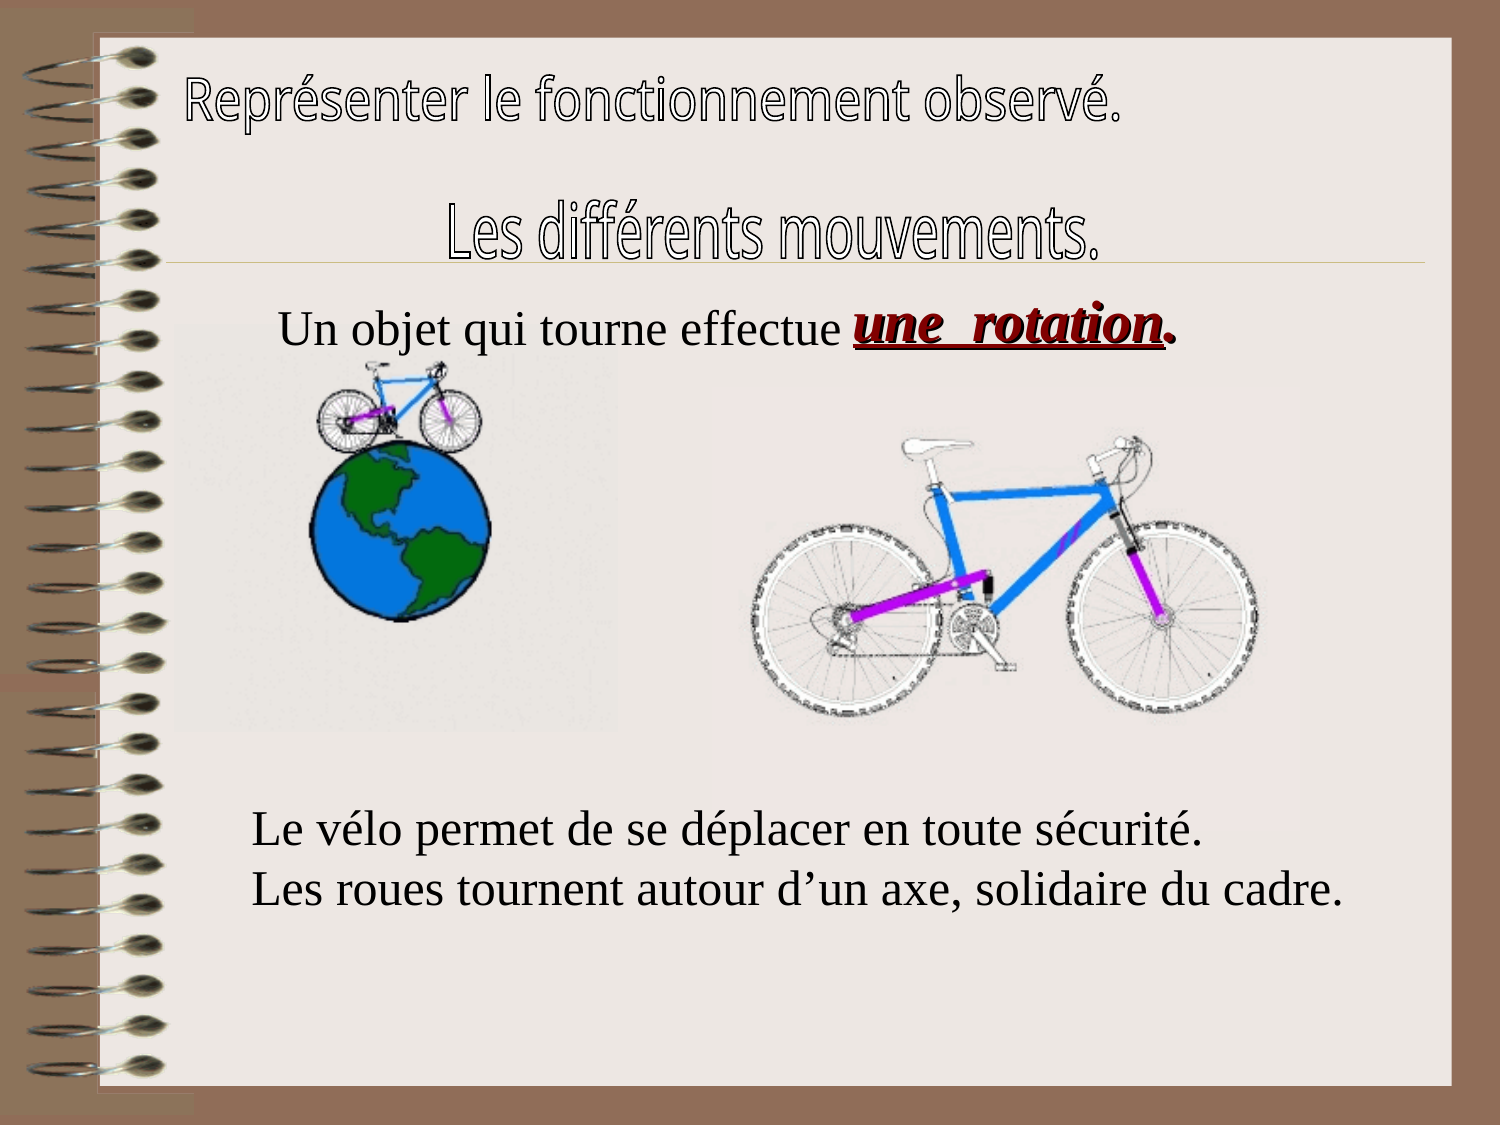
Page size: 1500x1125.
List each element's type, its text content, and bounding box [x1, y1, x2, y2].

text_box Les différents mouvements. [581, 200, 600, 259]
text_box Un objet qui tourne effectue [262, 287, 837, 363]
text_box Représenter le fonctionnement observé. [586, 87, 609, 121]
text_box Représenter le fonctionnement observé. [1039, 87, 1081, 121]
text_box Les différents mouvements. [502, 216, 522, 259]
text_box Les différents mouvements. [1045, 208, 1062, 259]
text_box Les différents mouvements. [885, 217, 911, 259]
text_box Représenter le fonctionnement observé. [375, 87, 399, 121]
text_box Représenter le fonctionnement observé. [1083, 87, 1107, 121]
text_box Représenter le fonctionnement observé. [957, 75, 981, 121]
text_box Représenter le fonctionnement observé. [836, 87, 859, 121]
text_box Les différents mouvements. [665, 216, 689, 259]
text_box Les différents mouvements. [826, 216, 852, 259]
text_box Représenter le fonctionnement observé. [422, 87, 446, 121]
text_box Les différents mouvements. [858, 217, 881, 259]
text_box Les différents mouvements. [647, 216, 664, 259]
picture [0, 8, 618, 1115]
text_box Les différents mouvements. [598, 200, 617, 259]
text_box Les différents mouvements. [474, 216, 498, 259]
text_box Représenter le fonctionnement observé. [732, 87, 755, 121]
text_box Représenter le fonctionnement observé. [554, 87, 580, 121]
text_box Les différents mouvements. [1018, 216, 1041, 259]
text_box Représenter le fonctionnement observé. [245, 87, 270, 135]
text_box Représenter le fonctionnement observé. [187, 78, 213, 121]
text_box Représenter le fonctionnement observé. [670, 87, 695, 121]
text_box une rotation. [837, 274, 1194, 431]
text_box Représenter le fonctionnement observé. [294, 87, 318, 121]
text_box Les différents mouvements. [450, 203, 471, 259]
text_box Les différents mouvements. [539, 200, 564, 259]
text_box Les différents mouvements. [722, 208, 739, 259]
text_box Représenter le fonctionnement observé. [346, 87, 369, 121]
text_box Les différents mouvements. [695, 216, 718, 259]
text_box Les différents mouvements. [781, 216, 820, 259]
text_box Représenter le fonctionnement observé. [761, 87, 785, 121]
text_box Représenter le fonctionnement observé. [496, 87, 520, 121]
text_box Les différents mouvements. [1065, 216, 1085, 259]
picture [712, 387, 1300, 787]
text_box Représenter le fonctionnement observé. [701, 87, 725, 121]
text_box Représenter le fonctionnement observé. [216, 87, 239, 121]
text_box Représenter le fonctionnement observé. [925, 87, 951, 121]
text_box Le vélo permet de se déplacer en toute sécurité. Les roues tournent autour d’un axe, solidaire du cadre. [236, 787, 1360, 983]
text_box Les différents mouvements. [988, 216, 1012, 259]
text_box Les différents mouvements. [943, 216, 982, 259]
text_box Les différents mouvements. [913, 216, 937, 259]
text_box Les différents mouvements. [617, 216, 641, 259]
text_box Les différents mouvements. [742, 216, 762, 259]
text_box Représenter le fonctionnement observé. [1009, 87, 1033, 121]
text_box Représenter le fonctionnement observé. [791, 87, 830, 121]
text_box Représenter le fonctionnement observé. [865, 87, 889, 121]
text_box Représenter le fonctionnement observé. [535, 75, 555, 121]
